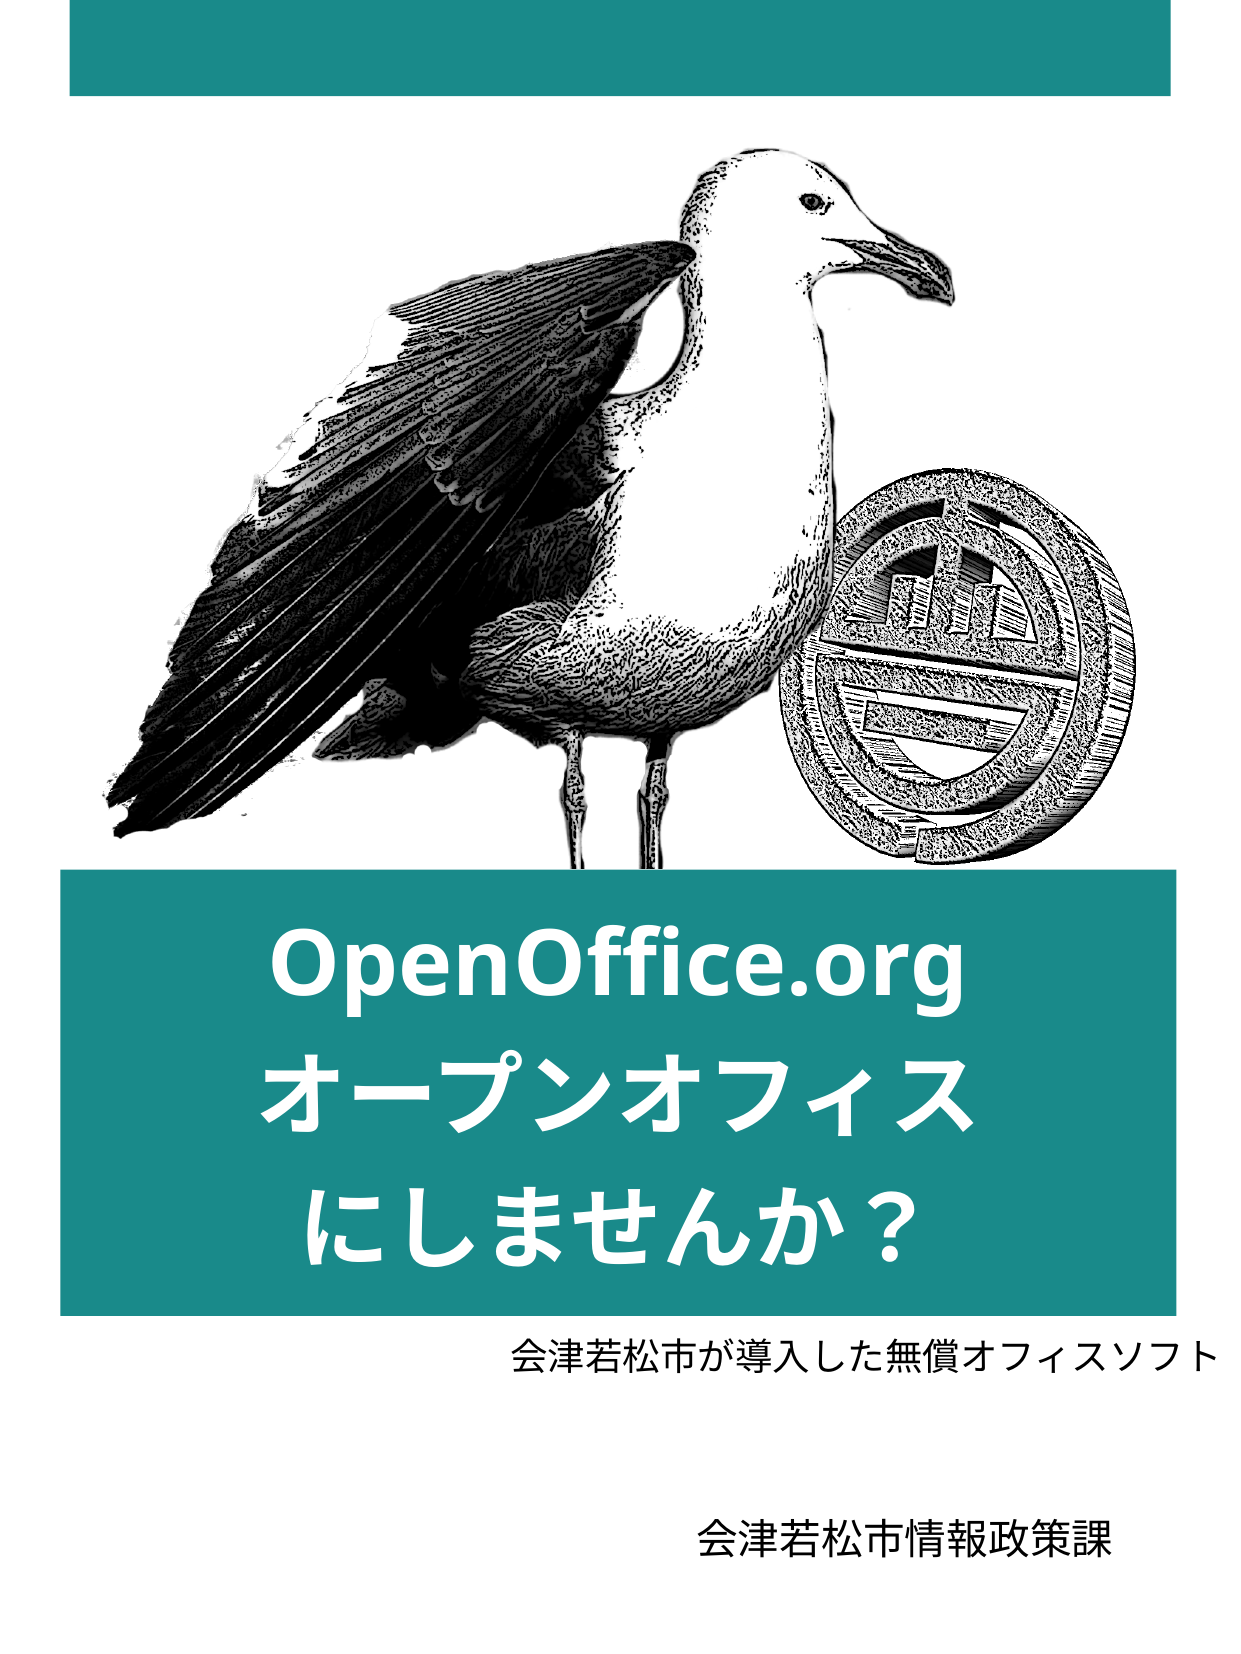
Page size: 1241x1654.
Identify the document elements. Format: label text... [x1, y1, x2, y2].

text_box [69, 0, 1171, 97]
title OpenOffice.org オープンオフィス にしませんか？ [60, 869, 1177, 1316]
subtitle 会津若松市情報政策課 [602, 1497, 1207, 1575]
picture [67, 144, 1138, 869]
text_box 会津若松市が導入した無償オフィスソフト [495, 1319, 1166, 1373]
